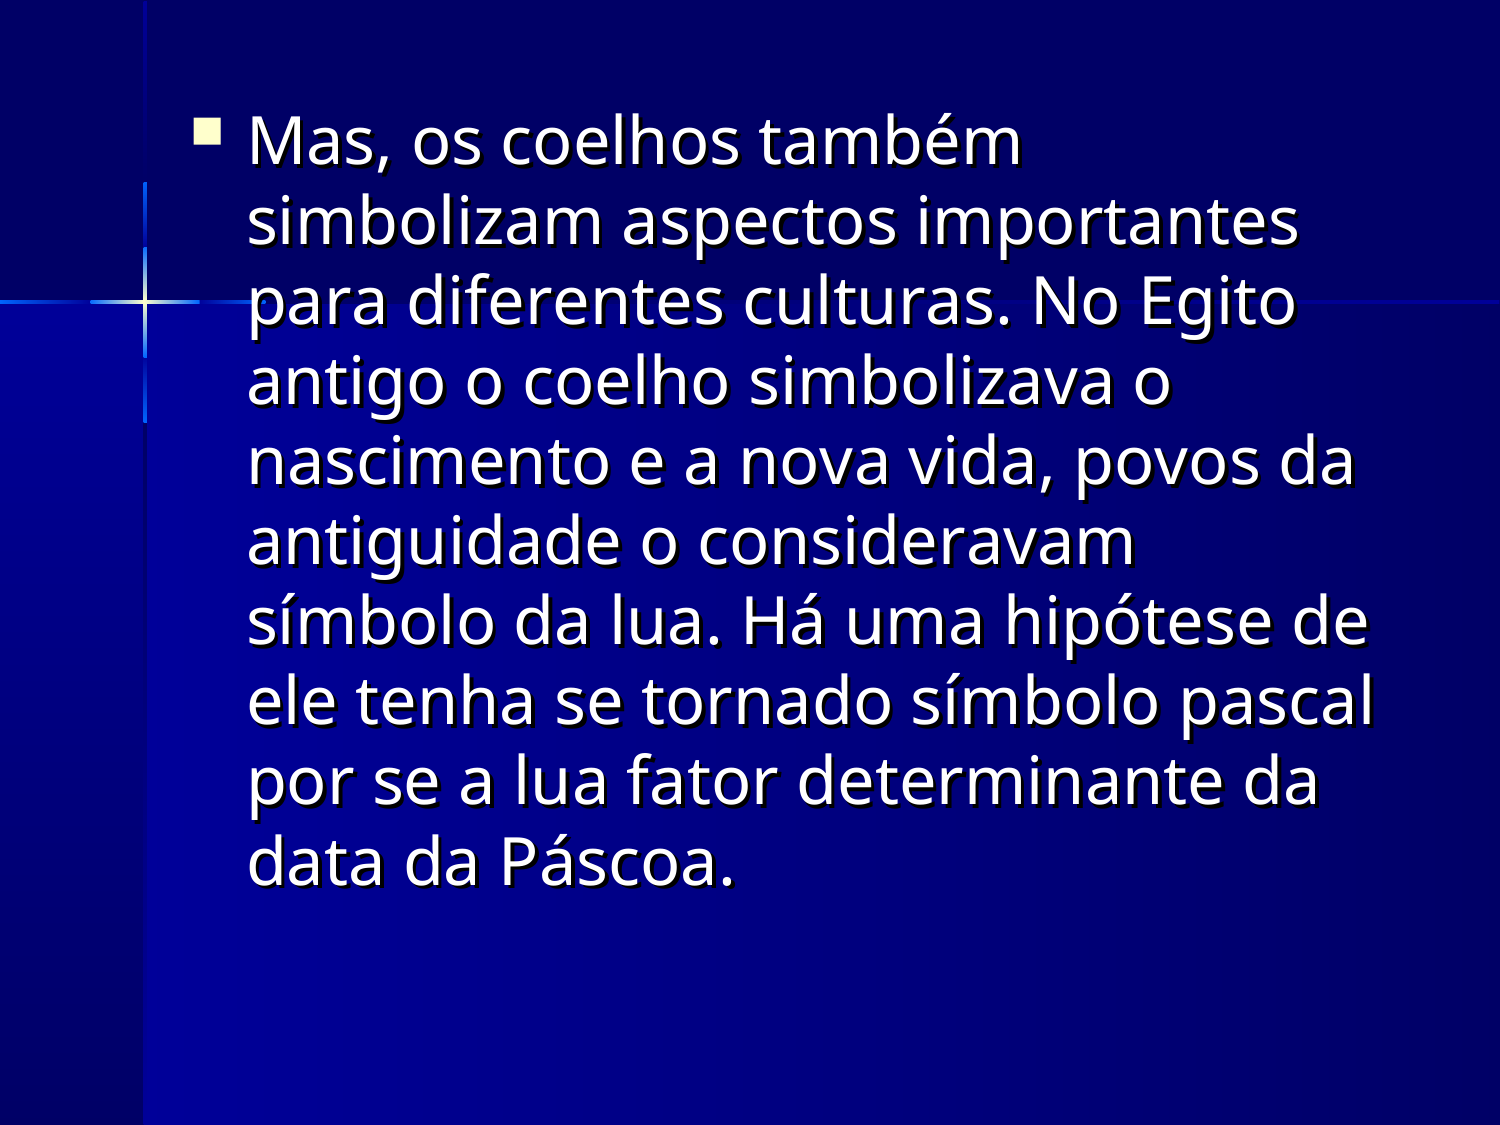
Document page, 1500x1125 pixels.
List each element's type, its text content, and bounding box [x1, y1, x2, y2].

list Mas, os coelhos também simbolizam aspectos importantes para diferentes culturas. No Egito antigo o coelho simbolizava o nascimento e a nova vida, povos da antiguidade o consideravam símbolo da lua. Há uma hipótese de ele tenha se tornado símbolo pascal por se a lua fator determinante da data da Páscoa. [174, 90, 1413, 1000]
